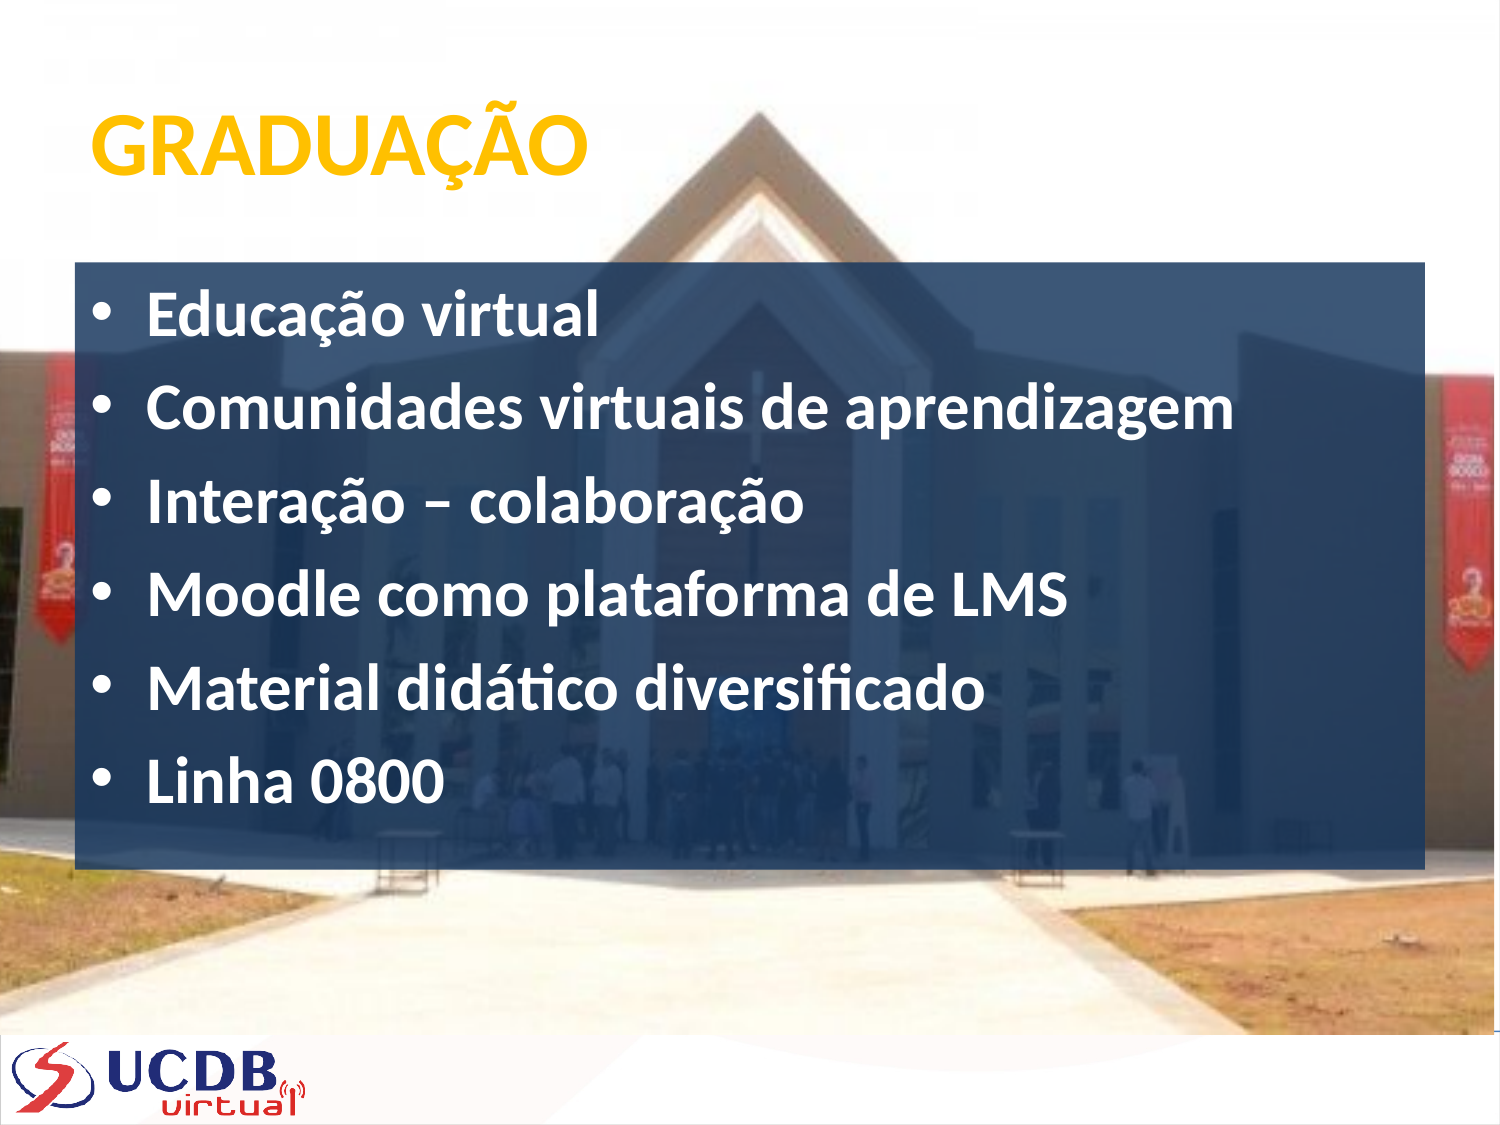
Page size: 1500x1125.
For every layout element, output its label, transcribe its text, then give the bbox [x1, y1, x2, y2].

picture [0, 0, 1500, 1125]
text_box Educação virtual​ Comunidades virtuais de aprendizagem Interação – colaboração Moodle como plataforma de LMS Material didático diversificado Linha 0800 [74, 262, 1425, 870]
title GRADUAÇÃO [75, 45, 1425, 233]
